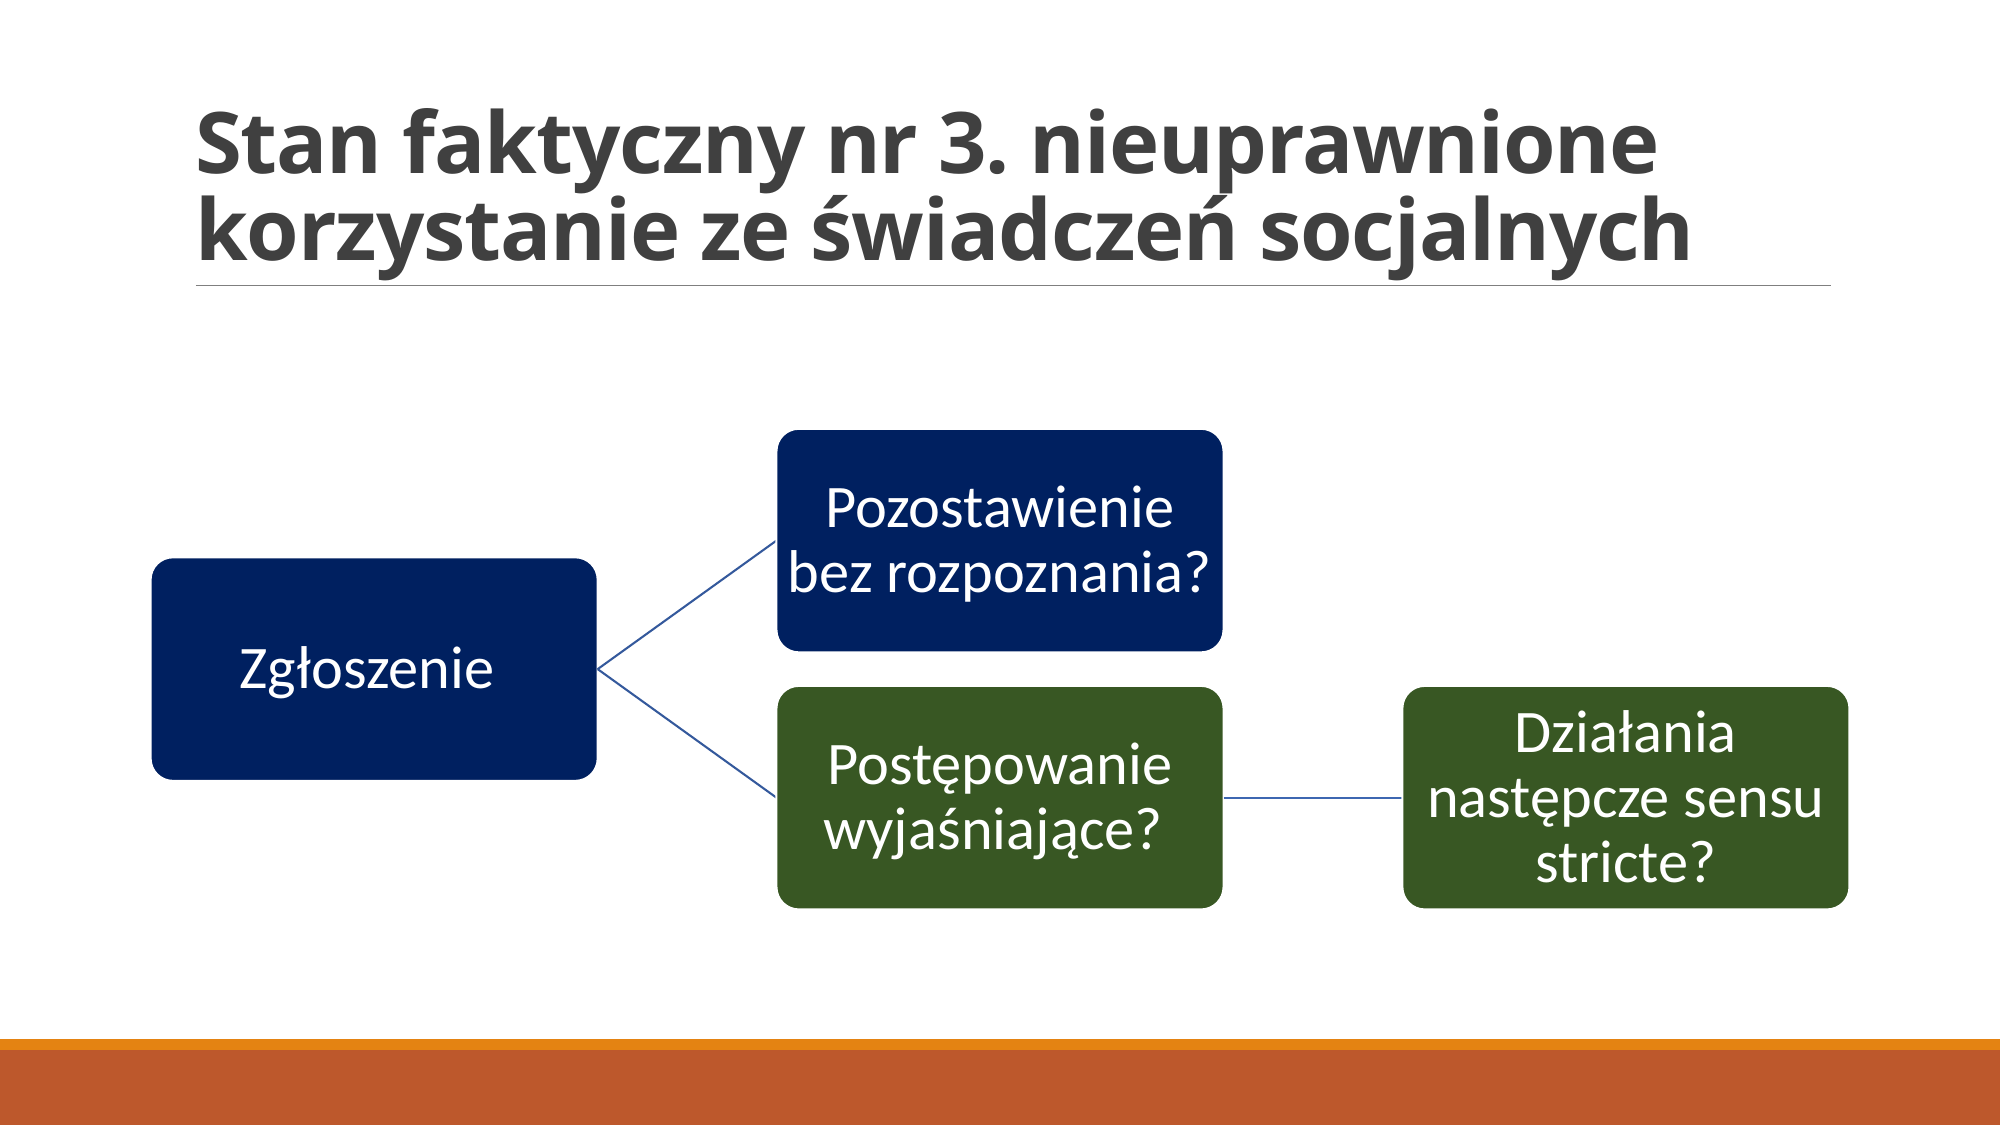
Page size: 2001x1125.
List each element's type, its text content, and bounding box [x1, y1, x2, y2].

text_box Pozostawienie bez rozpoznania? [776, 428, 1224, 653]
title Stan faktyczny nr 3. nieuprawnione korzystanie ze świadczeń socjalnych [180, 47, 1831, 286]
text_box Zgłoszenie [150, 557, 598, 781]
text_box Postępowanie wyjaśniające? [776, 685, 1224, 910]
text_box Działania następcze sensu stricte? [1402, 685, 1850, 910]
